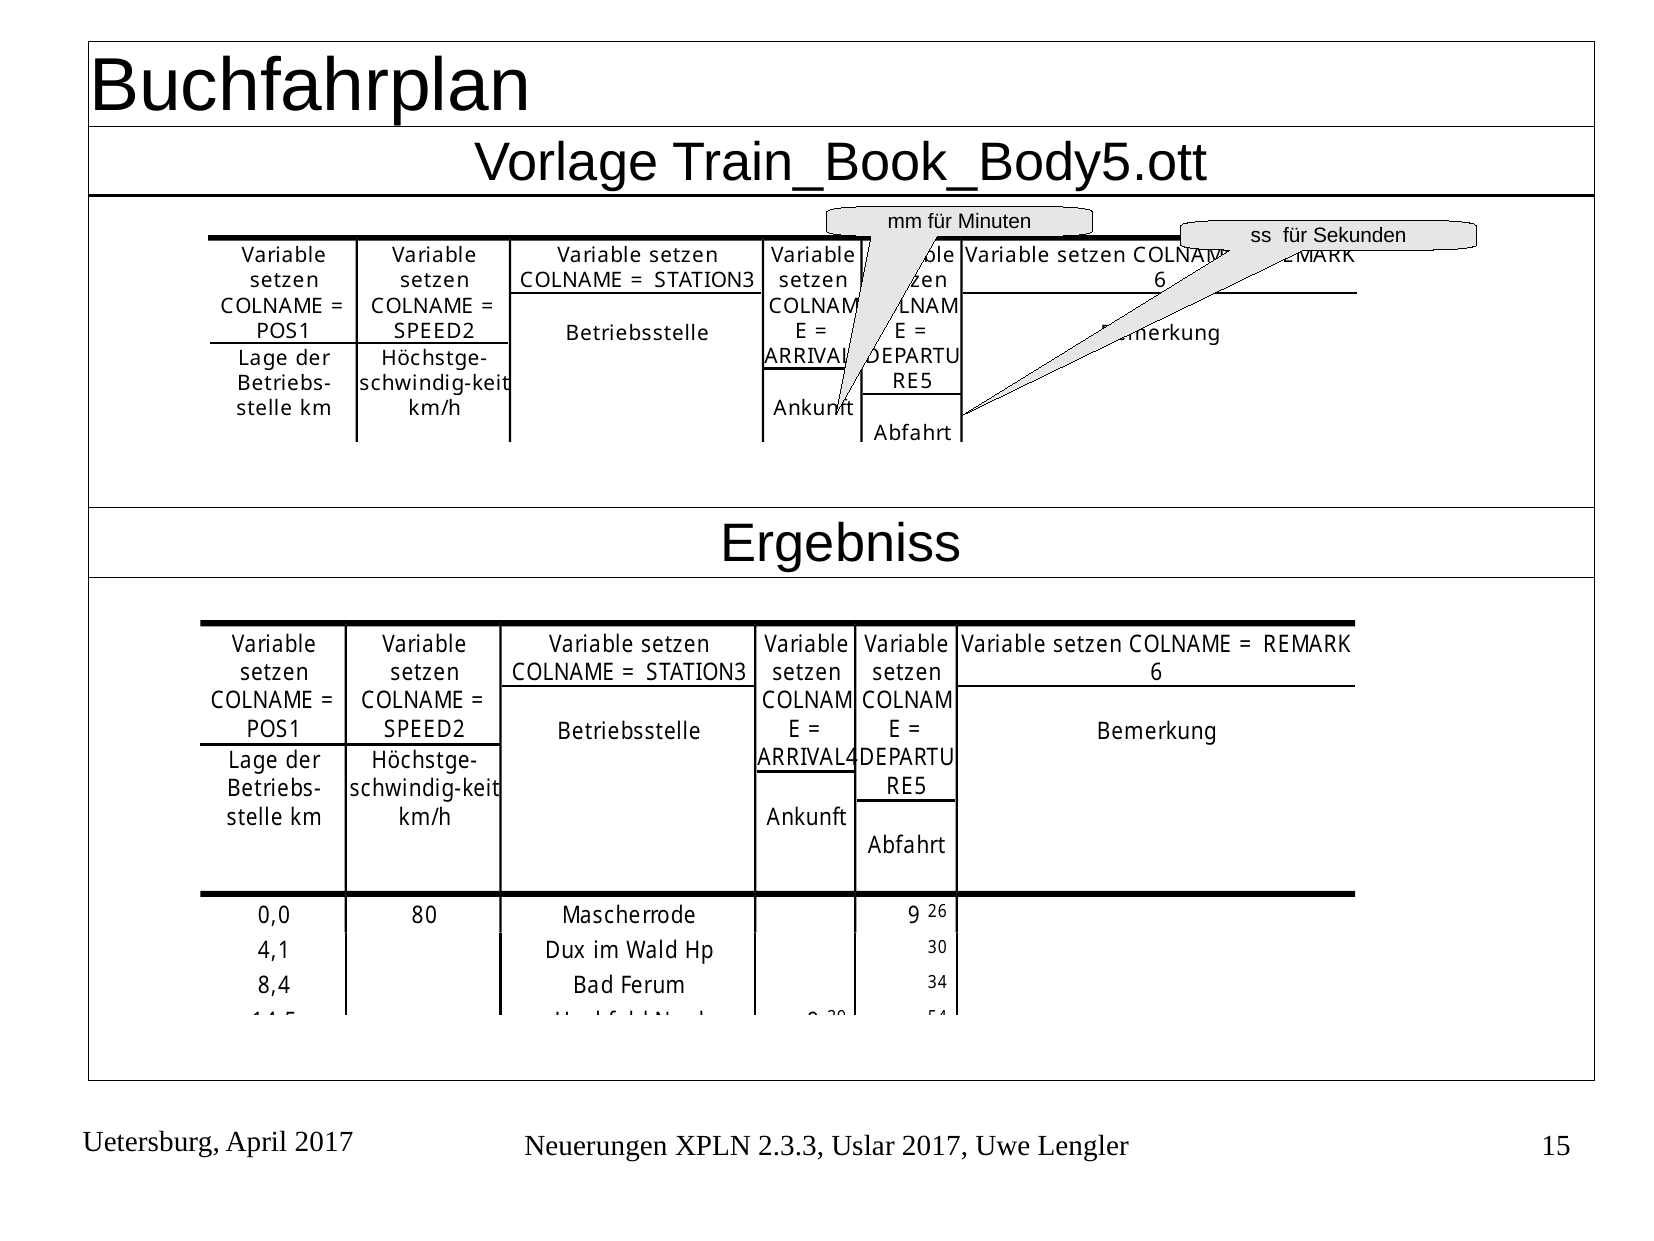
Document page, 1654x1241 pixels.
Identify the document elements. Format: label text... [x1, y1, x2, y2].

chart [206, 199, 1360, 442]
title Ergebniss [88, 507, 1595, 578]
title Vorlage Train_Book_Body5.ott [88, 126, 1595, 194]
title Buchfahrplan [88, 41, 1595, 126]
text_box ss für Sekunden [961, 220, 1477, 416]
text_box mm für Minuten [826, 206, 1093, 414]
chart [195, 620, 1359, 1015]
